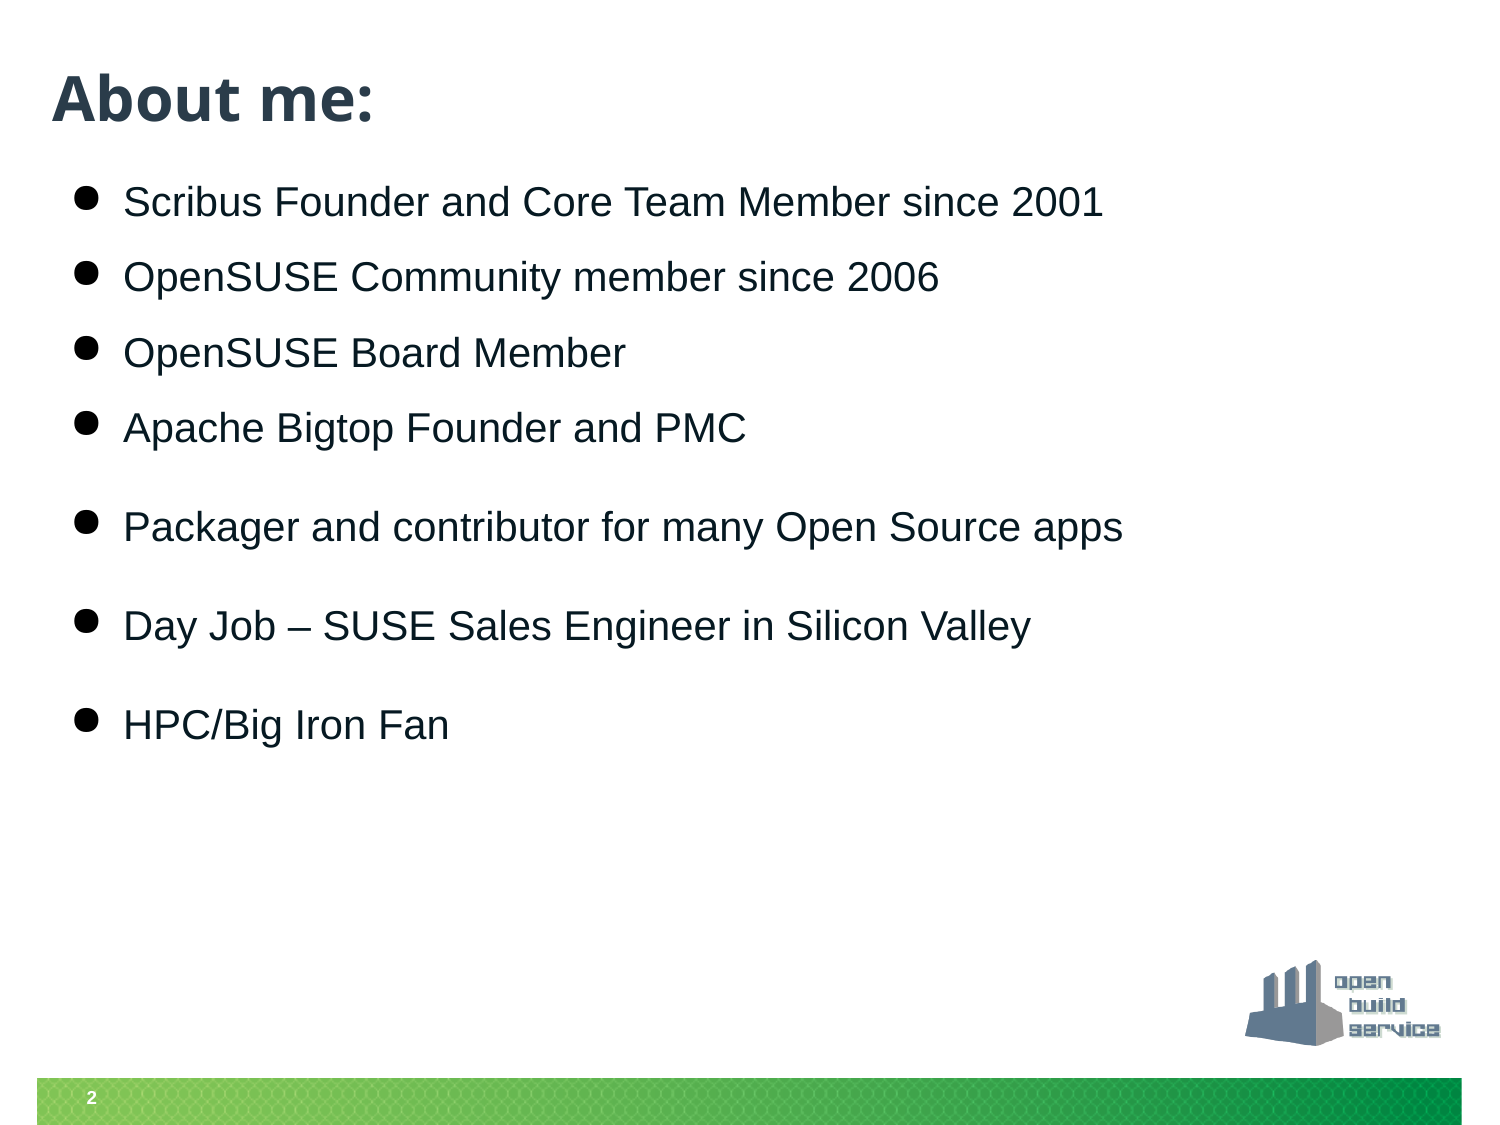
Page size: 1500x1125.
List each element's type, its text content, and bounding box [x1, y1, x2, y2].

title About me: [37, 51, 1388, 142]
list Scribus Founder and Core Team Member since 2001 OpenSUSE Community member since 2006 OpenSUSE Board Member Apache Bigtop Founder and PMC Packager and contributor for many Open Source apps Day Job – SUSE Sales Engineer in Silicon Valley HPC/Big Iron Fan [37, 142, 1388, 946]
picture [1245, 960, 1441, 1046]
picture [37, 1078, 1462, 1125]
